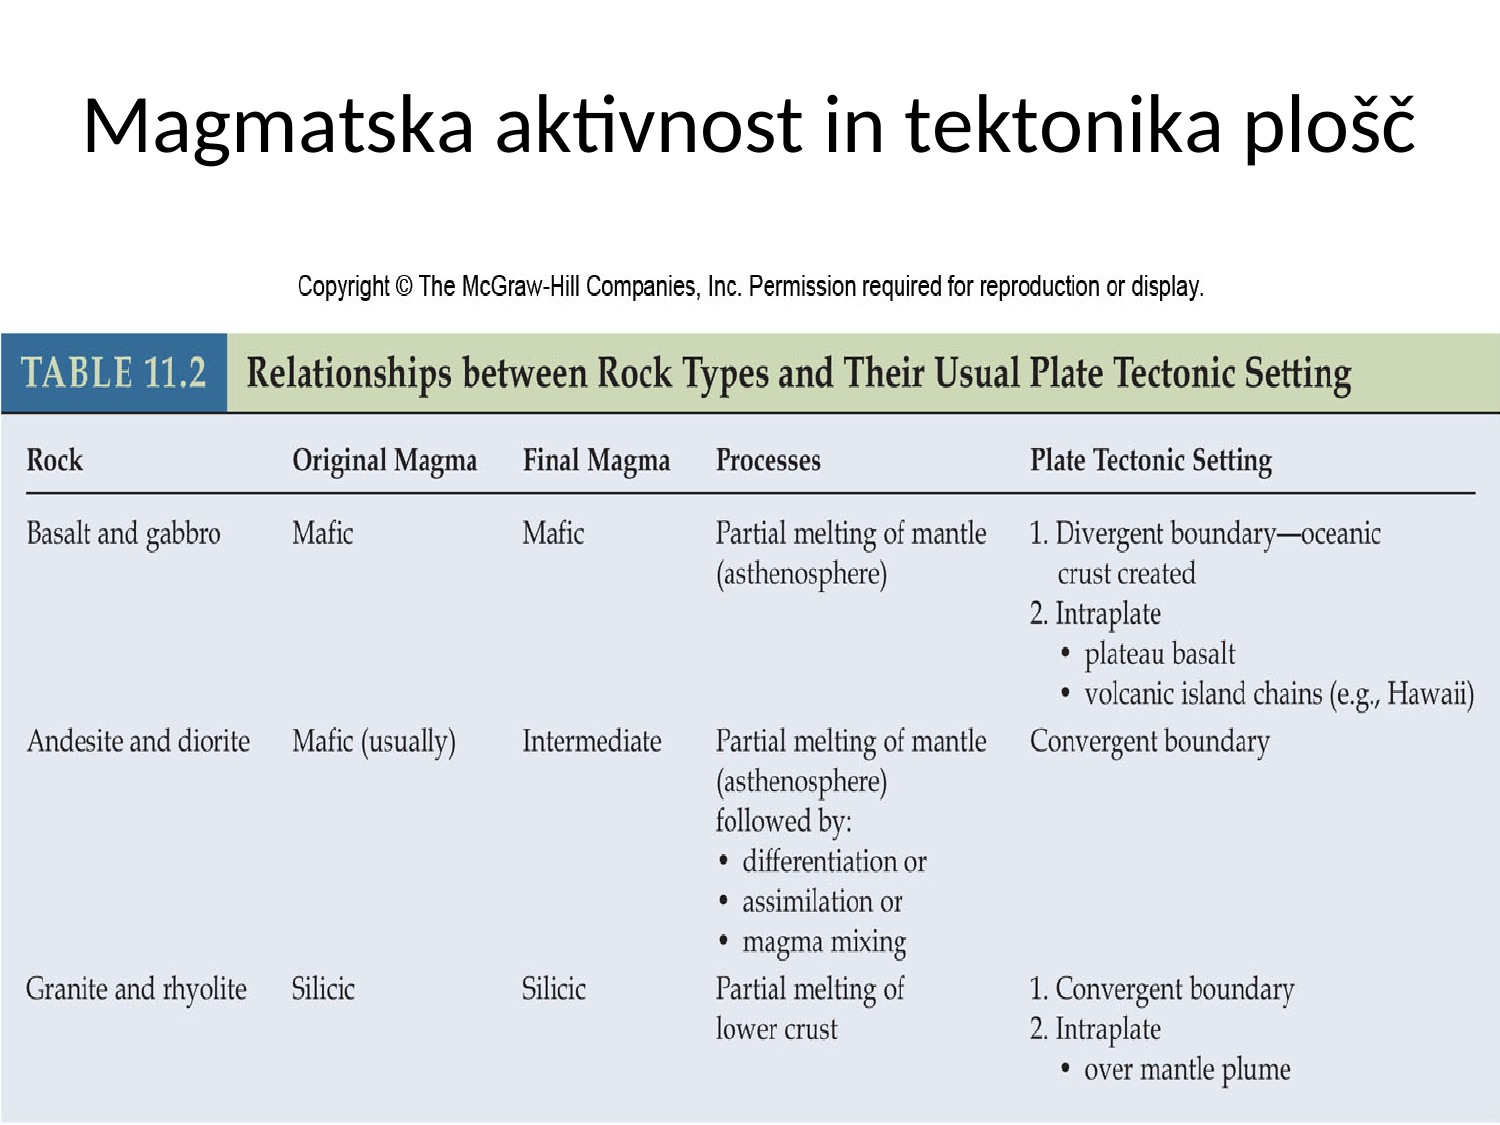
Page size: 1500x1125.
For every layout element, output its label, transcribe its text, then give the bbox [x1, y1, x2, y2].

title Magmatska aktivnost in tektonika plošč [62, 11, 1438, 227]
text_box [0, 275, 1500, 1125]
